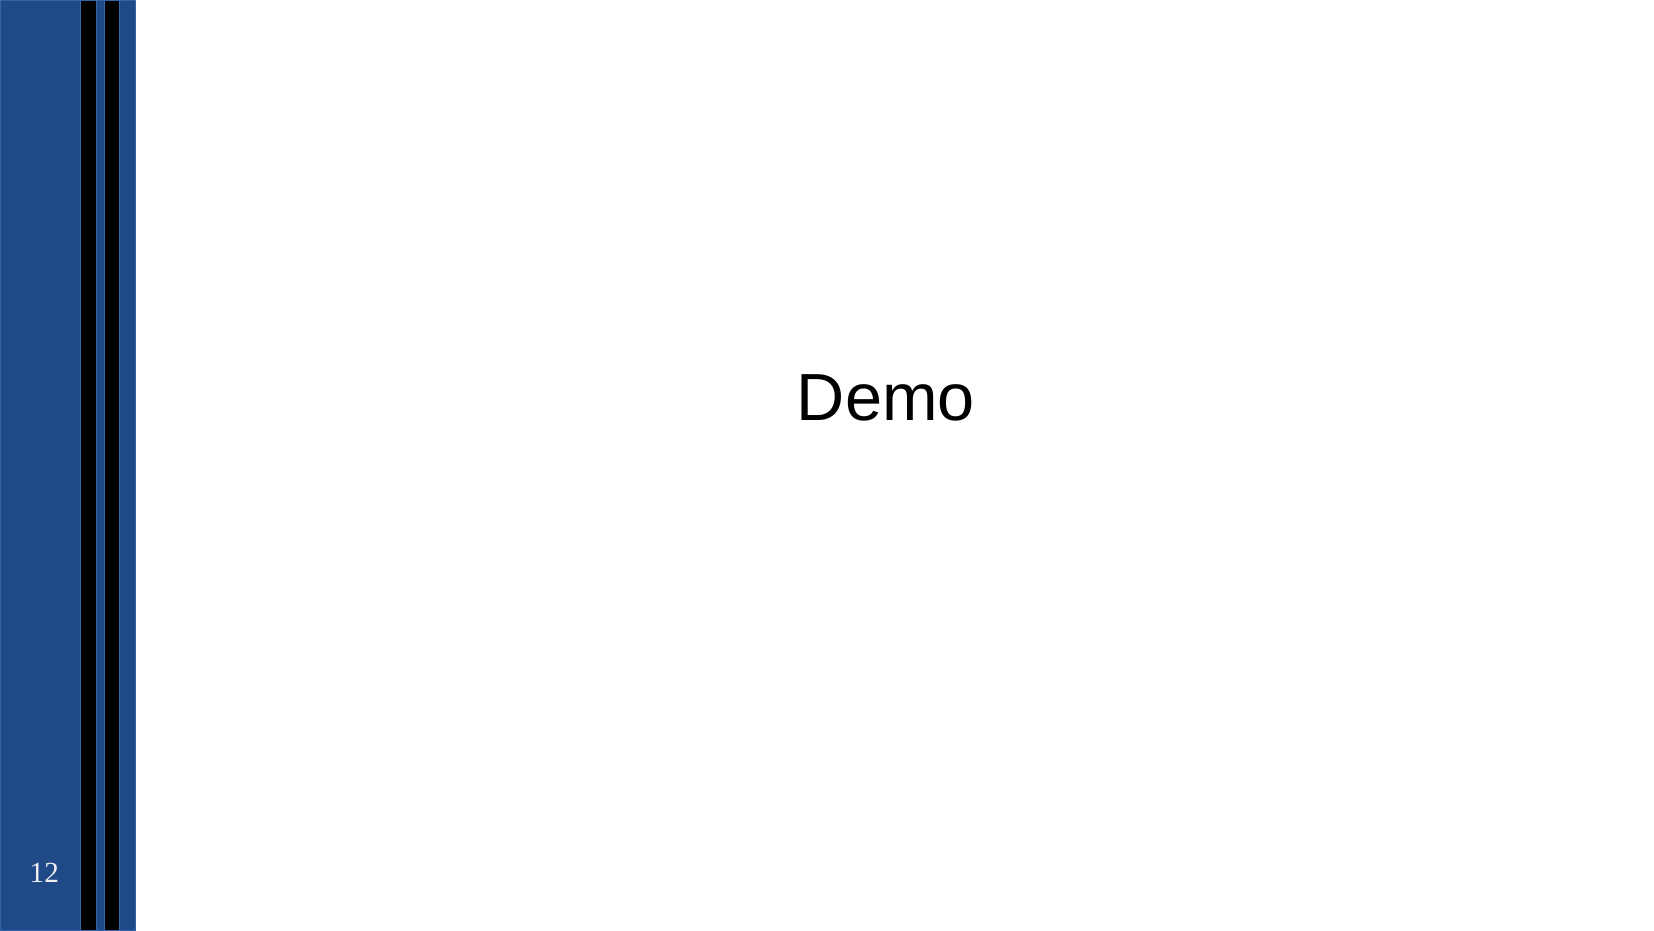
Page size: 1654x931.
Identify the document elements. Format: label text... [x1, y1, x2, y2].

subtitle Demo [141, 37, 1630, 758]
